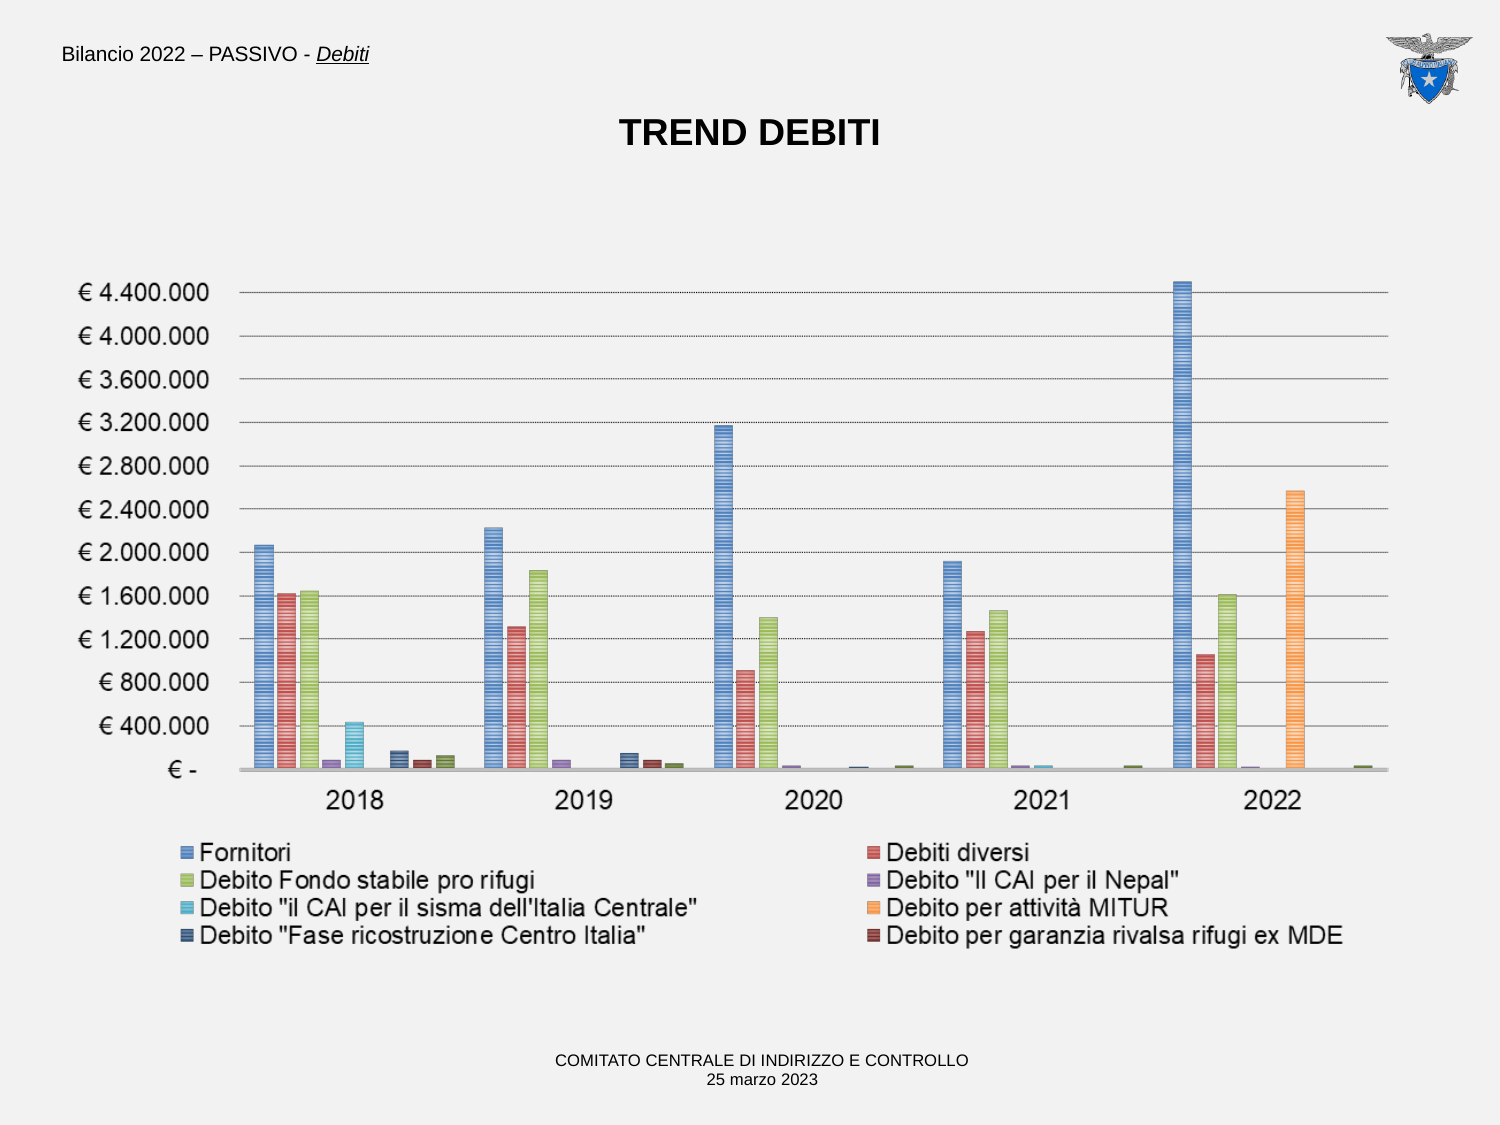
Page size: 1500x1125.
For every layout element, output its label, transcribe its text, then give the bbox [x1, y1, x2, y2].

picture [1382, 29, 1477, 112]
picture [67, 246, 1477, 967]
text_box Bilancio 2022 – PASSIVO - Debiti [46, 35, 516, 76]
text_box TREND DEBITI [259, 111, 1241, 154]
text_box COMITATO CENTRALE DI INDIRIZZO E CONTROLLO 25 marzo 2023 [278, 1044, 1247, 1100]
